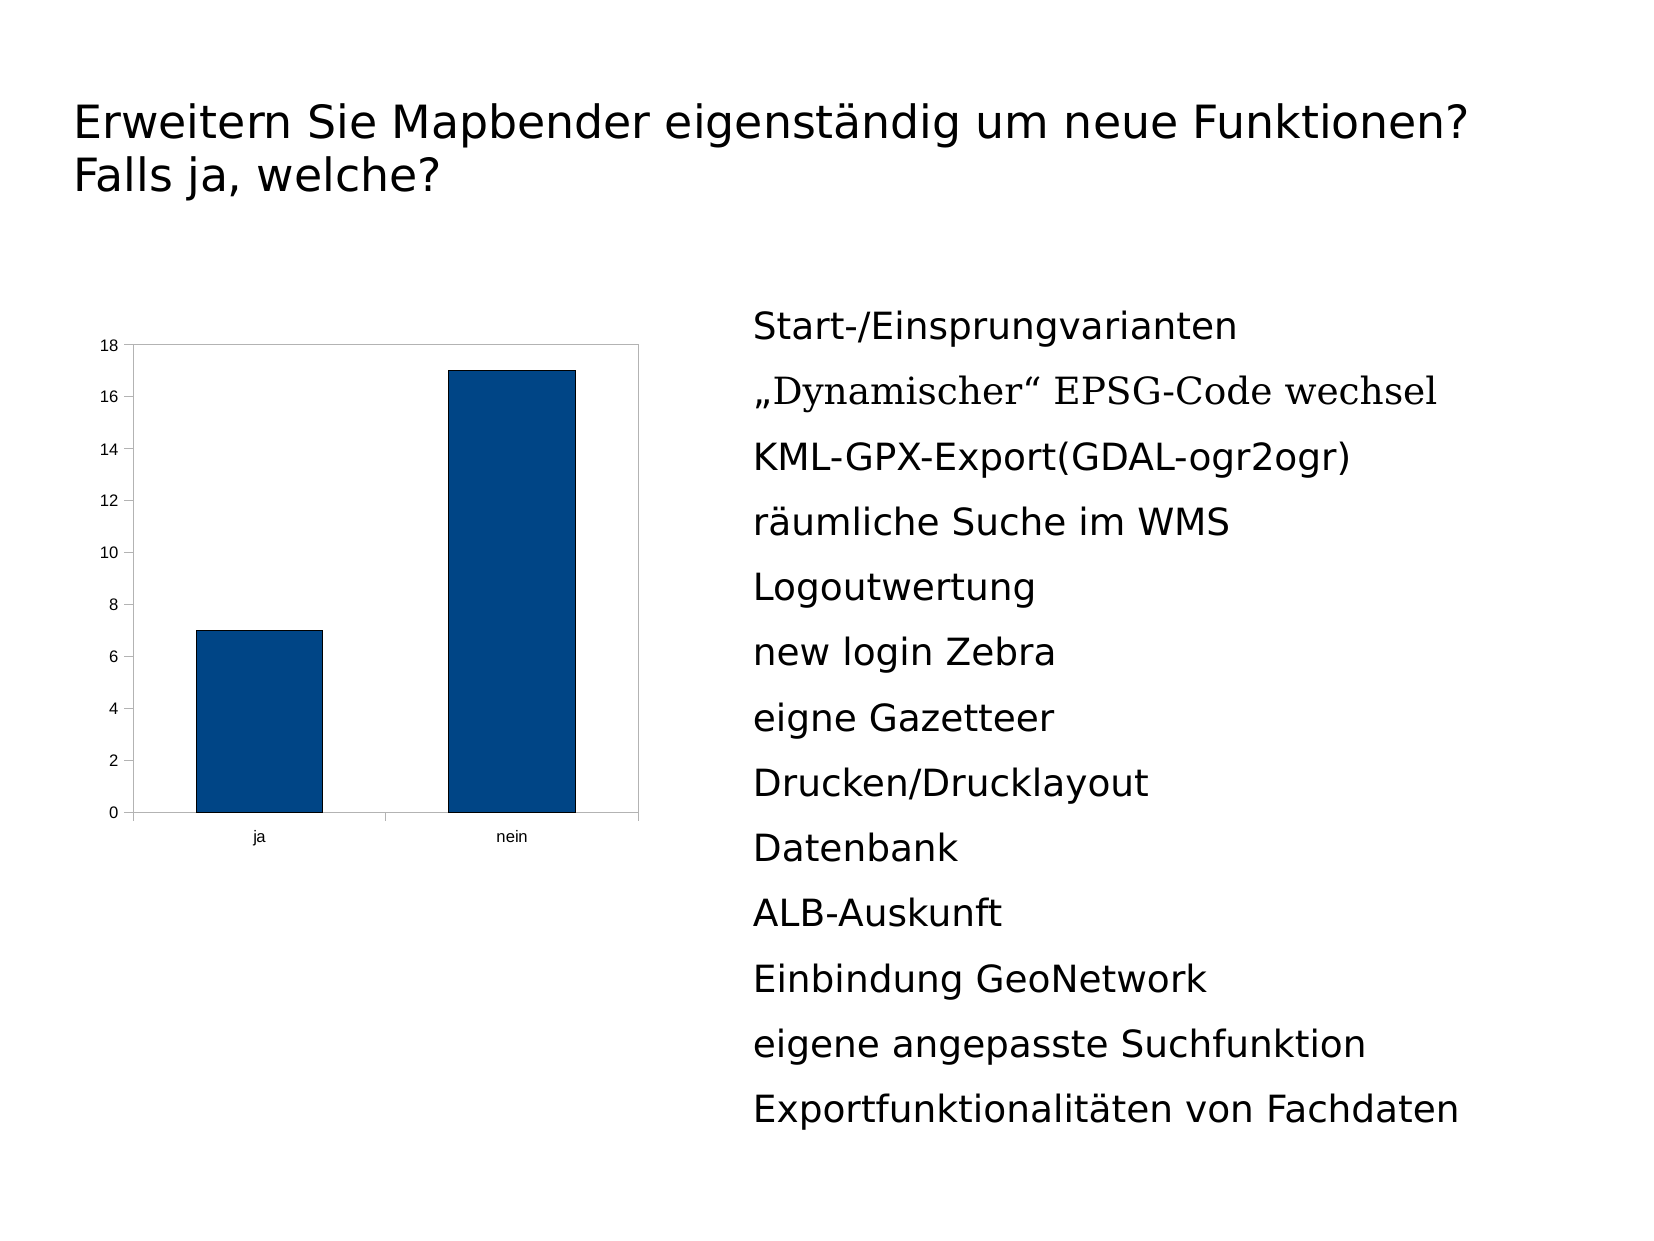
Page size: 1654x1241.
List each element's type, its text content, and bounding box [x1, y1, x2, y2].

chart [88, 324, 650, 857]
text_box Erweitern Sie Mapbender eigenständig um neue Funktionen?Falls ja, welche? [59, 88, 1506, 210]
text_box Start-/Einsprungvarianten „Dynamischer“ EPSG-Code wechsel KML-GPX-Export(GDAL-ogr2ogr) räumliche Suche im WMS Logoutwertung new login Zebra eigne Gazetteer Drucken/Drucklayout Datenbank ALB-Auskunft Einbindung GeoNetwork eigene angepasste Suchfunktion Exportfunktionalitäten von Fachdaten [738, 275, 1565, 1118]
